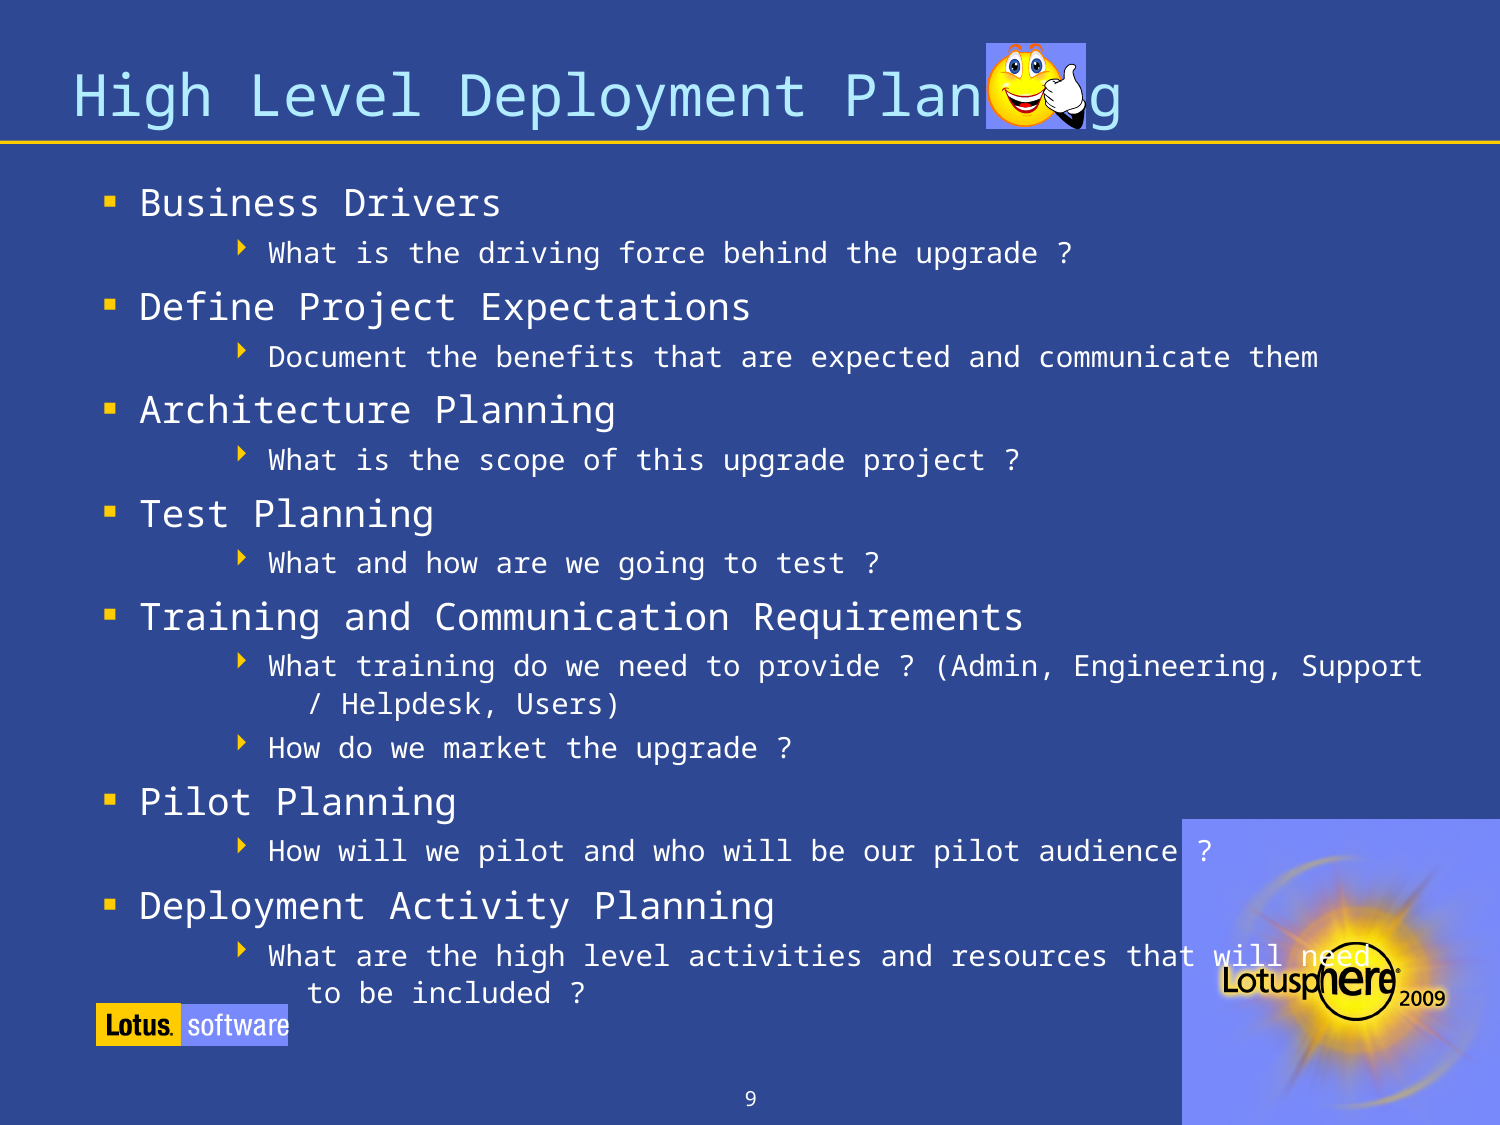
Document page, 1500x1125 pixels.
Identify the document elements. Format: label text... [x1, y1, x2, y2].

picture [1181, 818, 1500, 1125]
list Business Drivers What is the driving force behind the upgrade ? Define Project Expectations Document the benefits that are expected and communicate them Architecture Planning What is the scope of this upgrade project ? Test Planning What and how are we going to test ? Training and Communication Requirements What training do we need to provide ? (Admin, Engineering, Support / Helpdesk, Users) How do we market the upgrade ? Pilot Planning How will we pilot and who will be our pilot audience ? Deployment Activity Planning What are the high level activities and resources that will need to be included ? [100, 171, 1424, 997]
title High Level Deployment Planning [73, 54, 1427, 137]
picture [96, 1003, 289, 1046]
picture [986, 43, 1087, 130]
